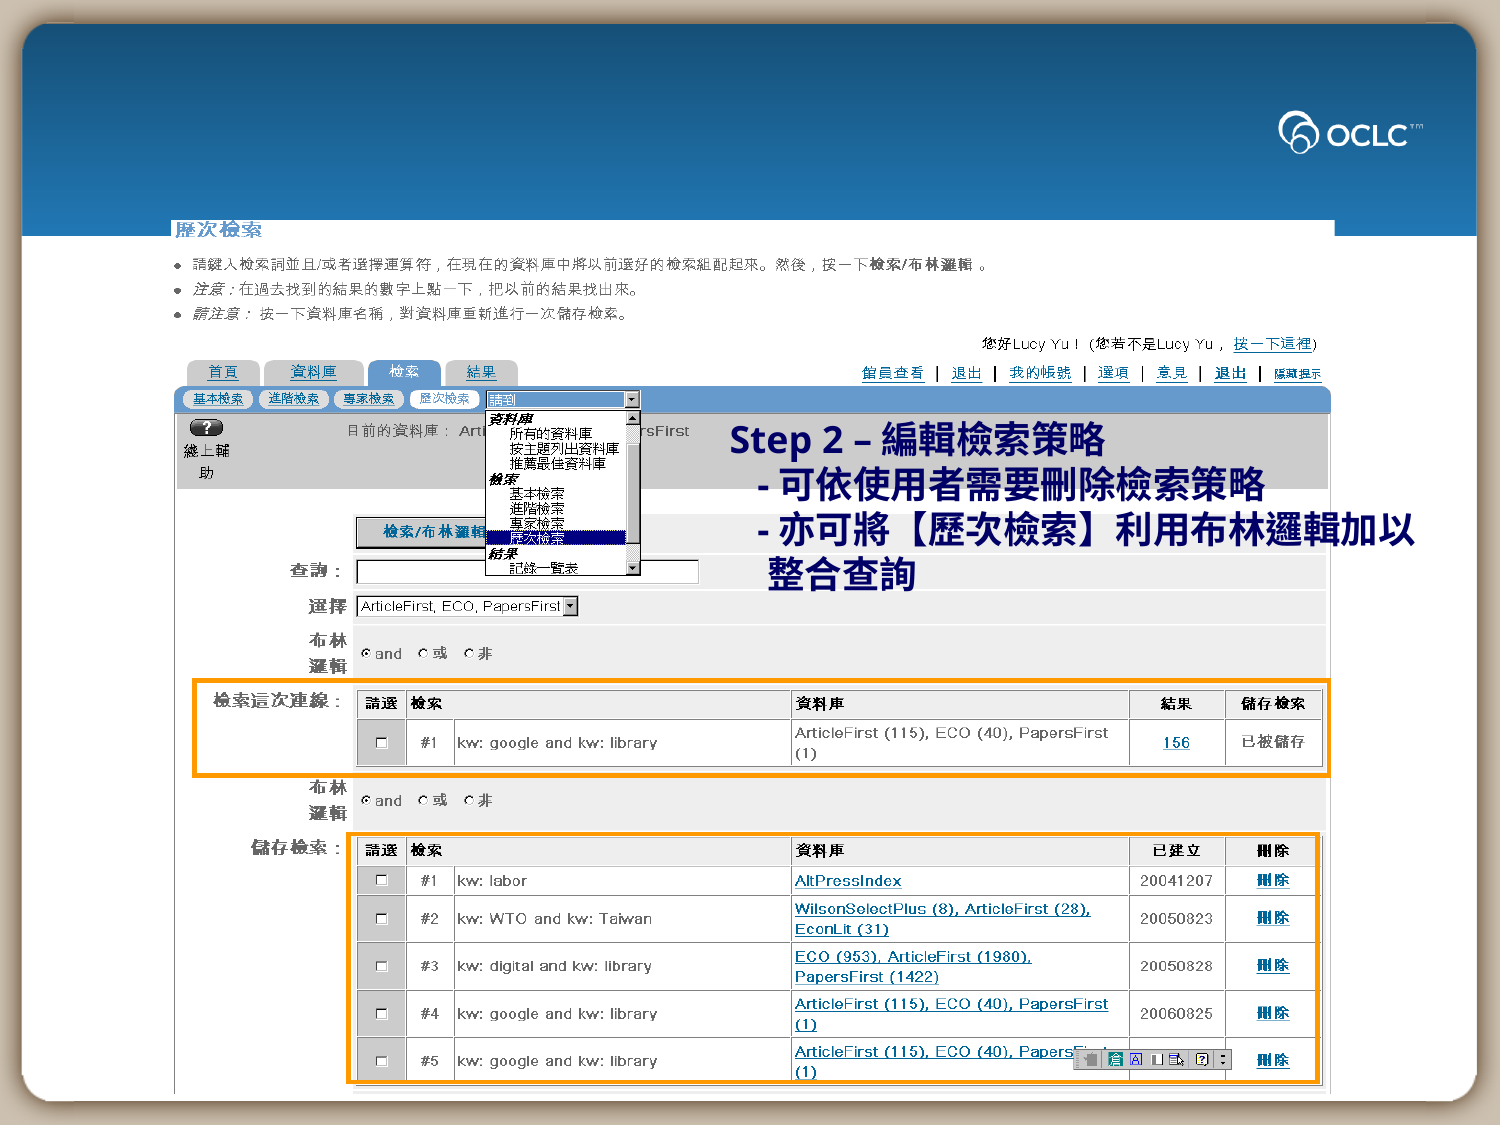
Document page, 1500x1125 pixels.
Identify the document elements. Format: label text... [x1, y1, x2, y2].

picture [171, 220, 1335, 1094]
text_box Step 2 –編輯檢索策略 -可依使用者需要刪除檢索策略 -亦可將【歷次檢索】利用布林邏輯加以 整合查詢 [715, 409, 1432, 592]
